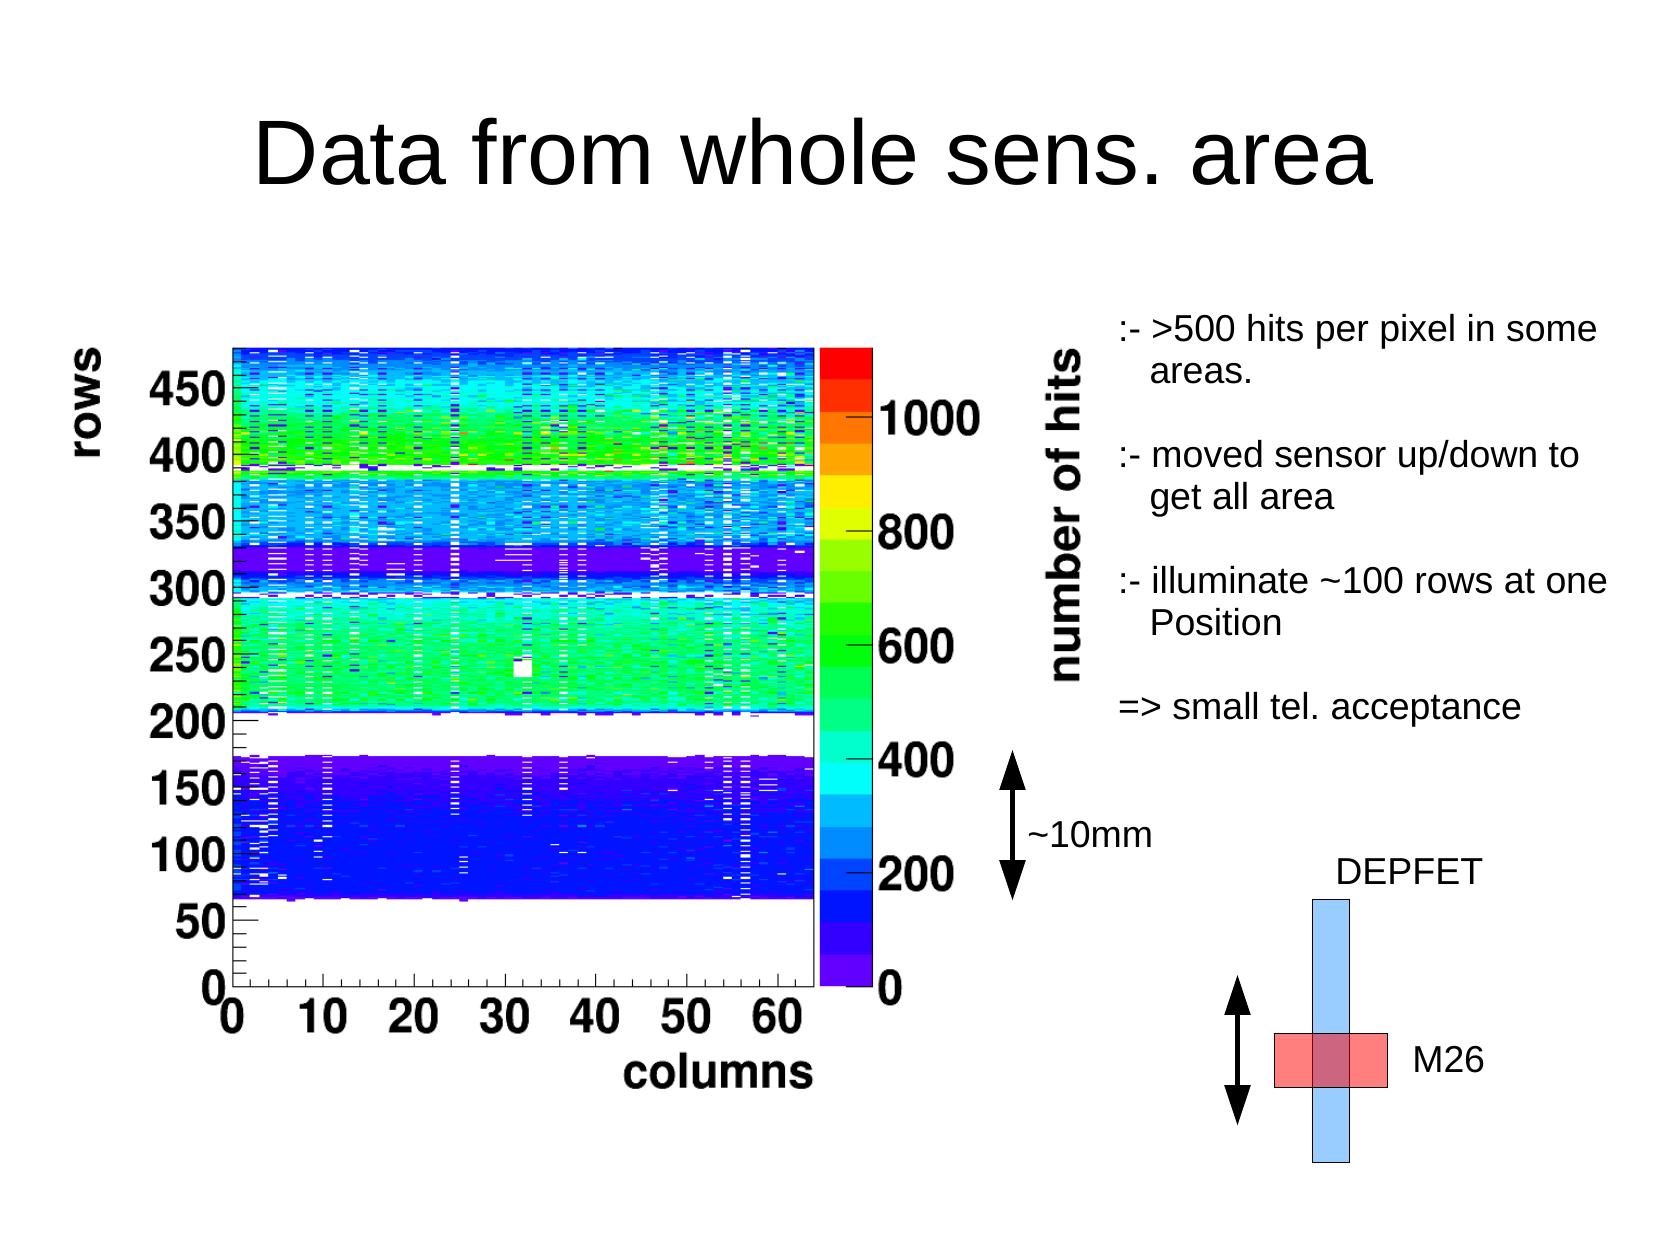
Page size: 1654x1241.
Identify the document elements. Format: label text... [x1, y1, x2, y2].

picture [0, 262, 1163, 1126]
text_box [1274, 899, 1388, 1163]
text_box M26 [1397, 1030, 1501, 1088]
text_box ~10mm [1012, 805, 1169, 863]
text_box DEPFET [1320, 843, 1499, 901]
title Data from whole sens. area [82, 49, 1571, 257]
text_box :- >500 hits per pixel in some areas. :- moved sensor up/down to get all area :- illuminate ~100 rows at one Position => small tel. acceptance [1103, 300, 1634, 735]
